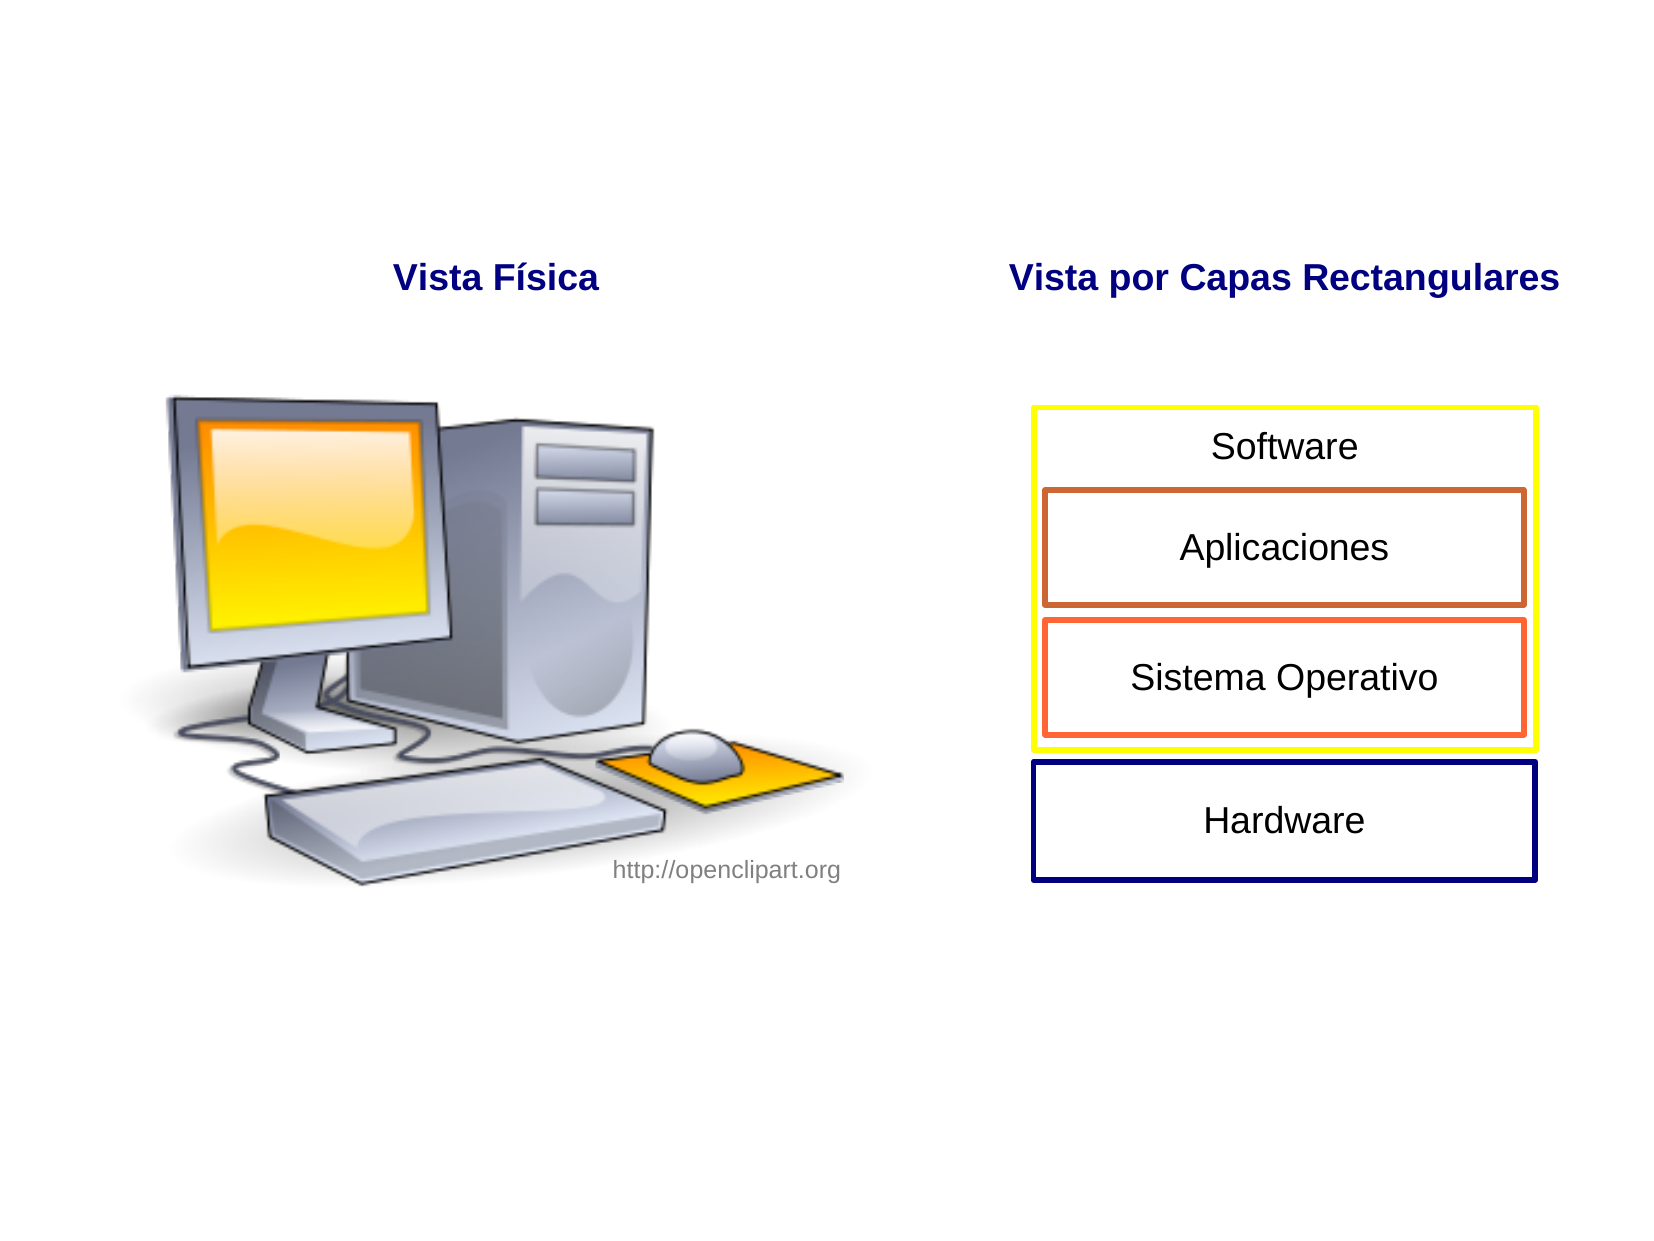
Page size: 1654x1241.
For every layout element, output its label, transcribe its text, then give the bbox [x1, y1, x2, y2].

text_box Vista Física [378, 249, 615, 308]
text_box Vista por Capas Rectangulares [993, 249, 1576, 308]
text_box http://openclipart.org [590, 848, 857, 892]
text_box Software [1033, 407, 1536, 751]
text_box Hardware [1033, 761, 1536, 880]
text_box Aplicaciones [1045, 490, 1524, 605]
picture [112, 247, 880, 1016]
text_box Sistema Operativo [1045, 620, 1524, 735]
